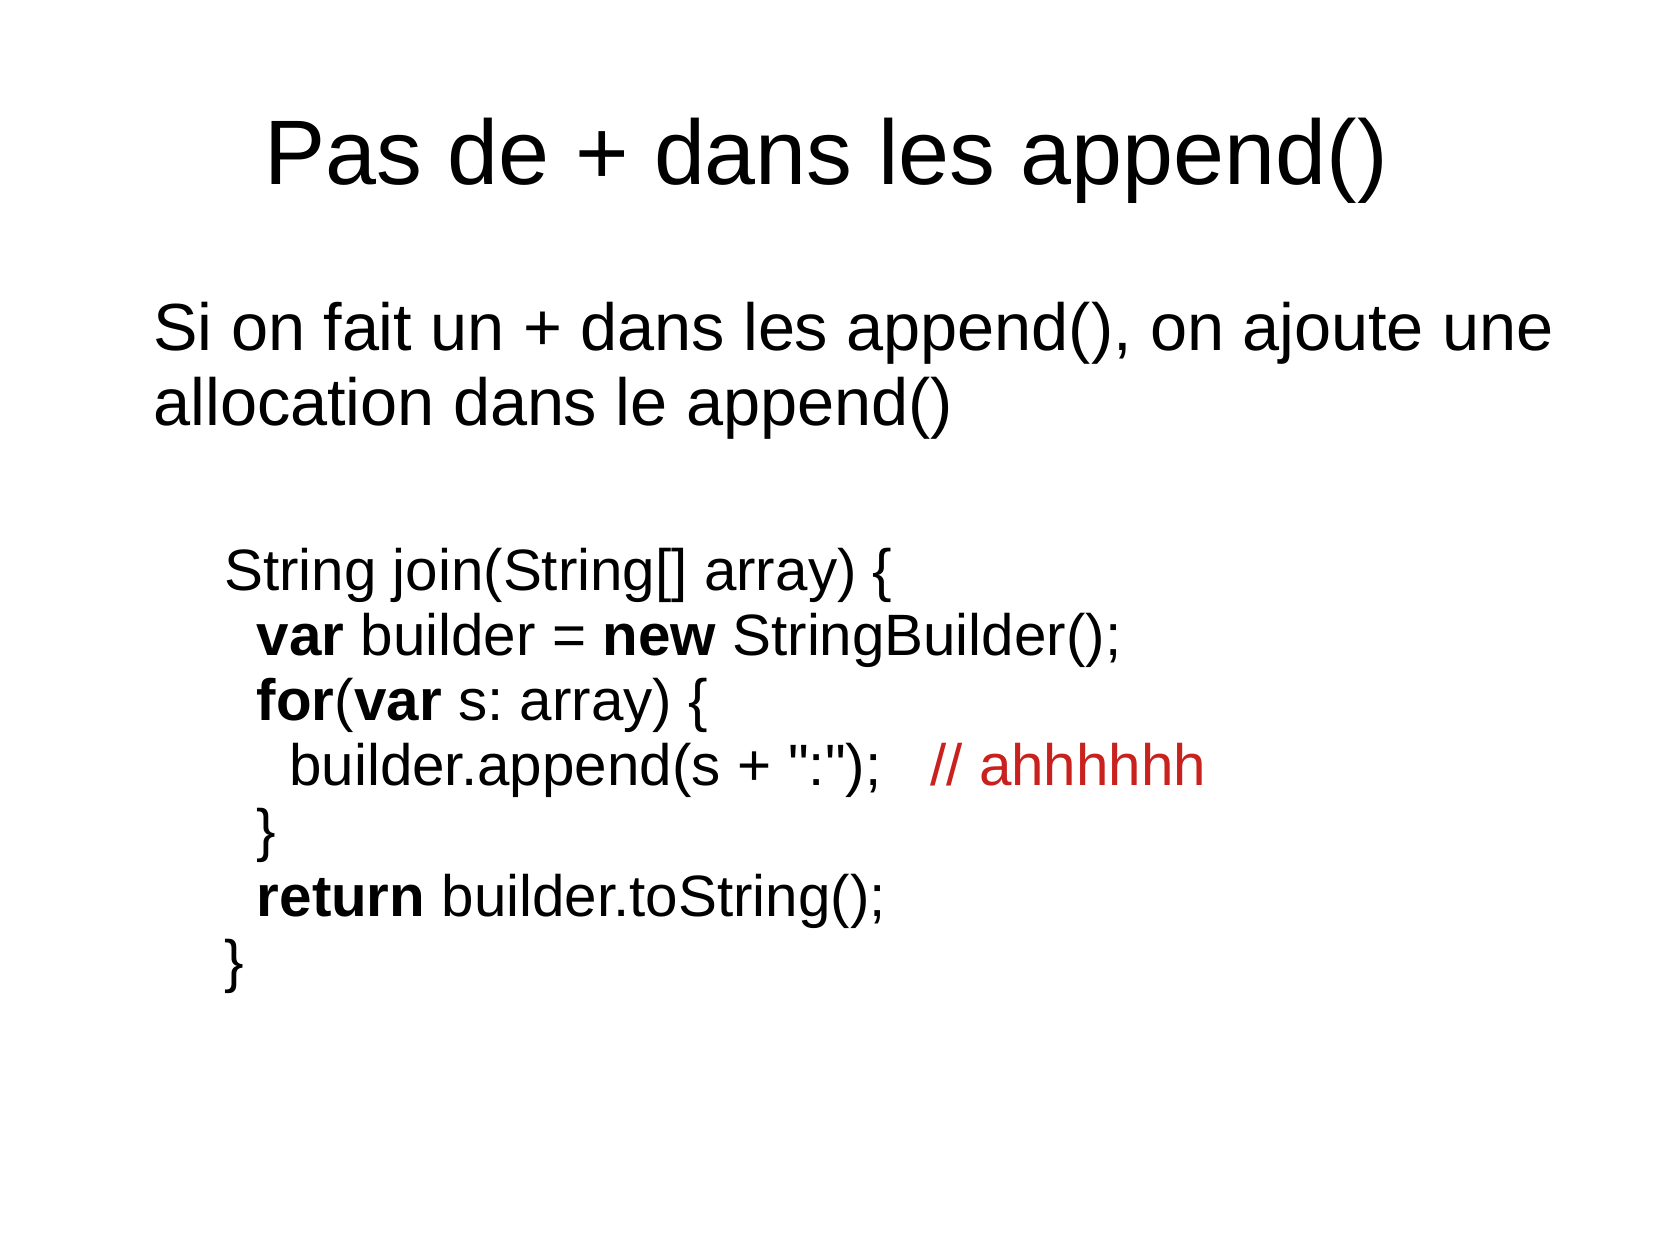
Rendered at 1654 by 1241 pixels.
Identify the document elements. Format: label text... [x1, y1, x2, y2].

title Pas de + dans les append() [82, 49, 1571, 257]
list Si on fait un + dans les append(), on ajoute une allocation dans le append() String join(String[] array) { var builder = new StringBuilder(); for(var s: array) { builder.append(s + ":"); // ahhhhhh } return builder.toString(); } [82, 290, 1571, 1010]
